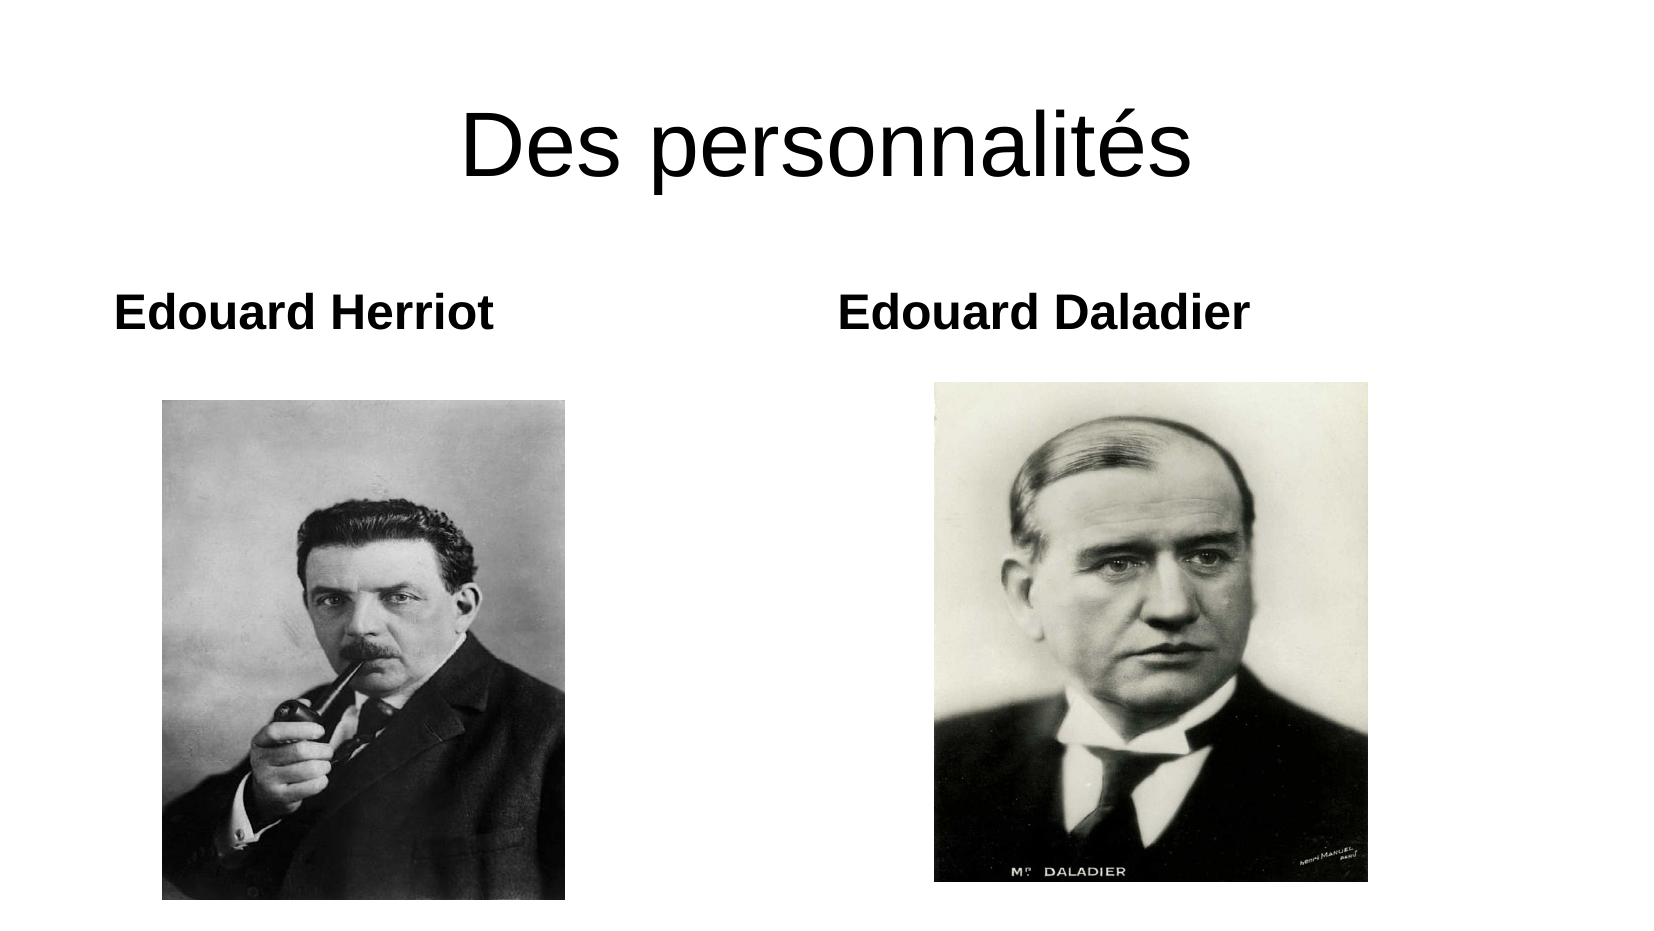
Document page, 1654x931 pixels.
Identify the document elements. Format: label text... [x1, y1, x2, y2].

title Des personnalités [113, 49, 1541, 230]
list Edouard Herriot [113, 228, 814, 340]
picture [934, 382, 1368, 882]
picture [162, 400, 565, 901]
list Edouard Daladier [837, 228, 1541, 340]
